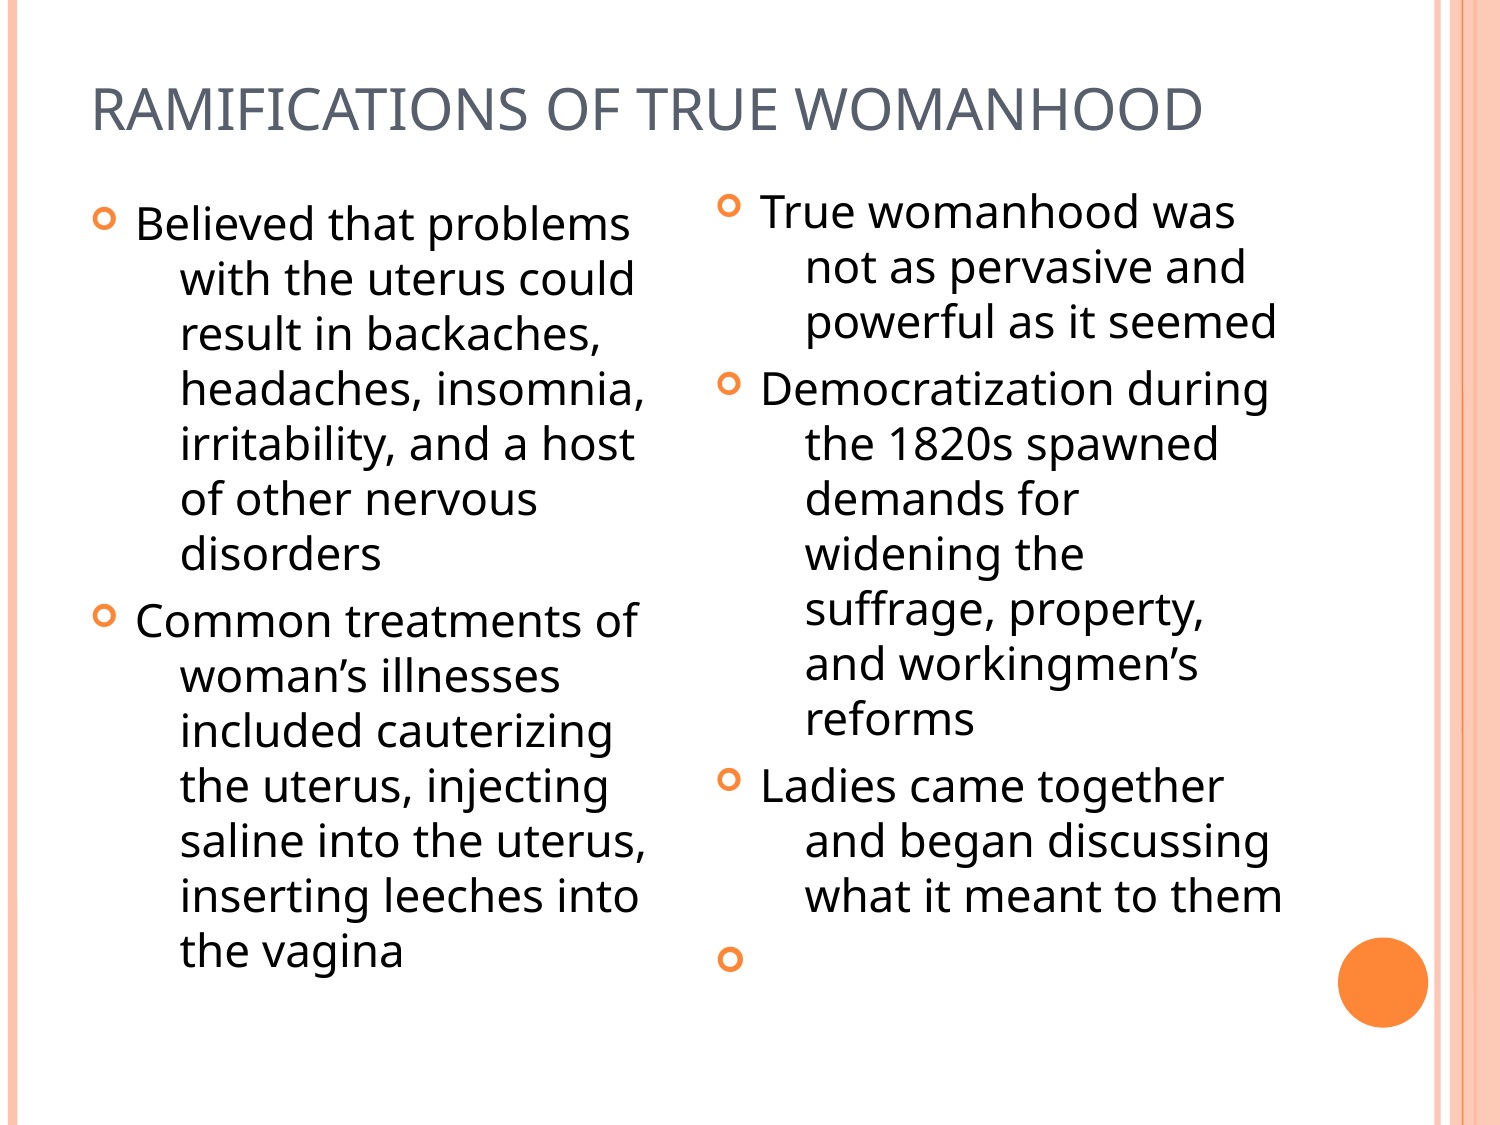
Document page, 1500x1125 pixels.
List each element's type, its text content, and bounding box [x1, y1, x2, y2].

title Ramifications of True Womanhood [75, 45, 1300, 150]
list True womanhood was not as pervasive and powerful as it seemed Democratization during the 1820s spawned demands for widening the suffrage, property, and workingmen’s reforms Ladies came together and began discussing what it meant to them [699, 174, 1300, 1025]
list Believed that problems with the uterus could result in backaches, headaches, insomnia, irritability, and a host of other nervous disorders Common treatments of woman’s illnesses included cauterizing the uterus, injecting saline into the uterus, inserting leeches into the vagina [75, 187, 676, 1013]
